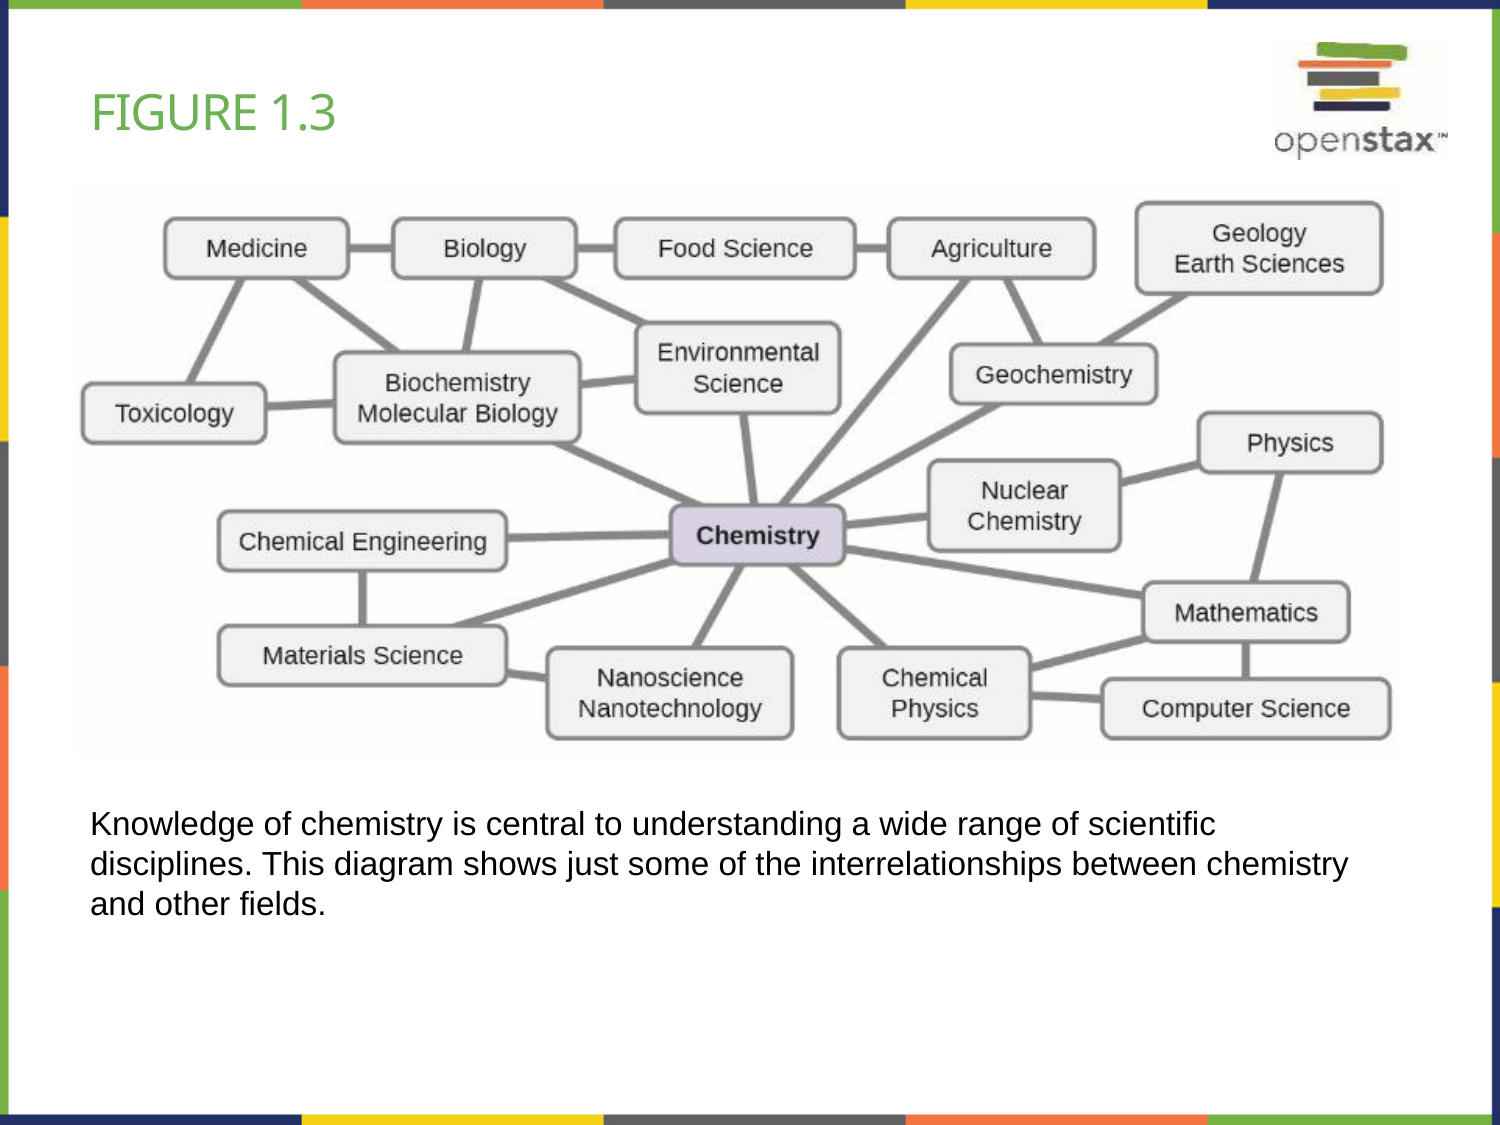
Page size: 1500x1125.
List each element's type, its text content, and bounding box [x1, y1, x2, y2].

title Figure 1.3 [75, 39, 1398, 148]
picture [0, 0, 1500, 1125]
list Knowledge of chemistry is central to understanding a wide range of scientific disciplines. This diagram shows just some of the interrelationships between chemistry and other fields. [75, 794, 1398, 986]
